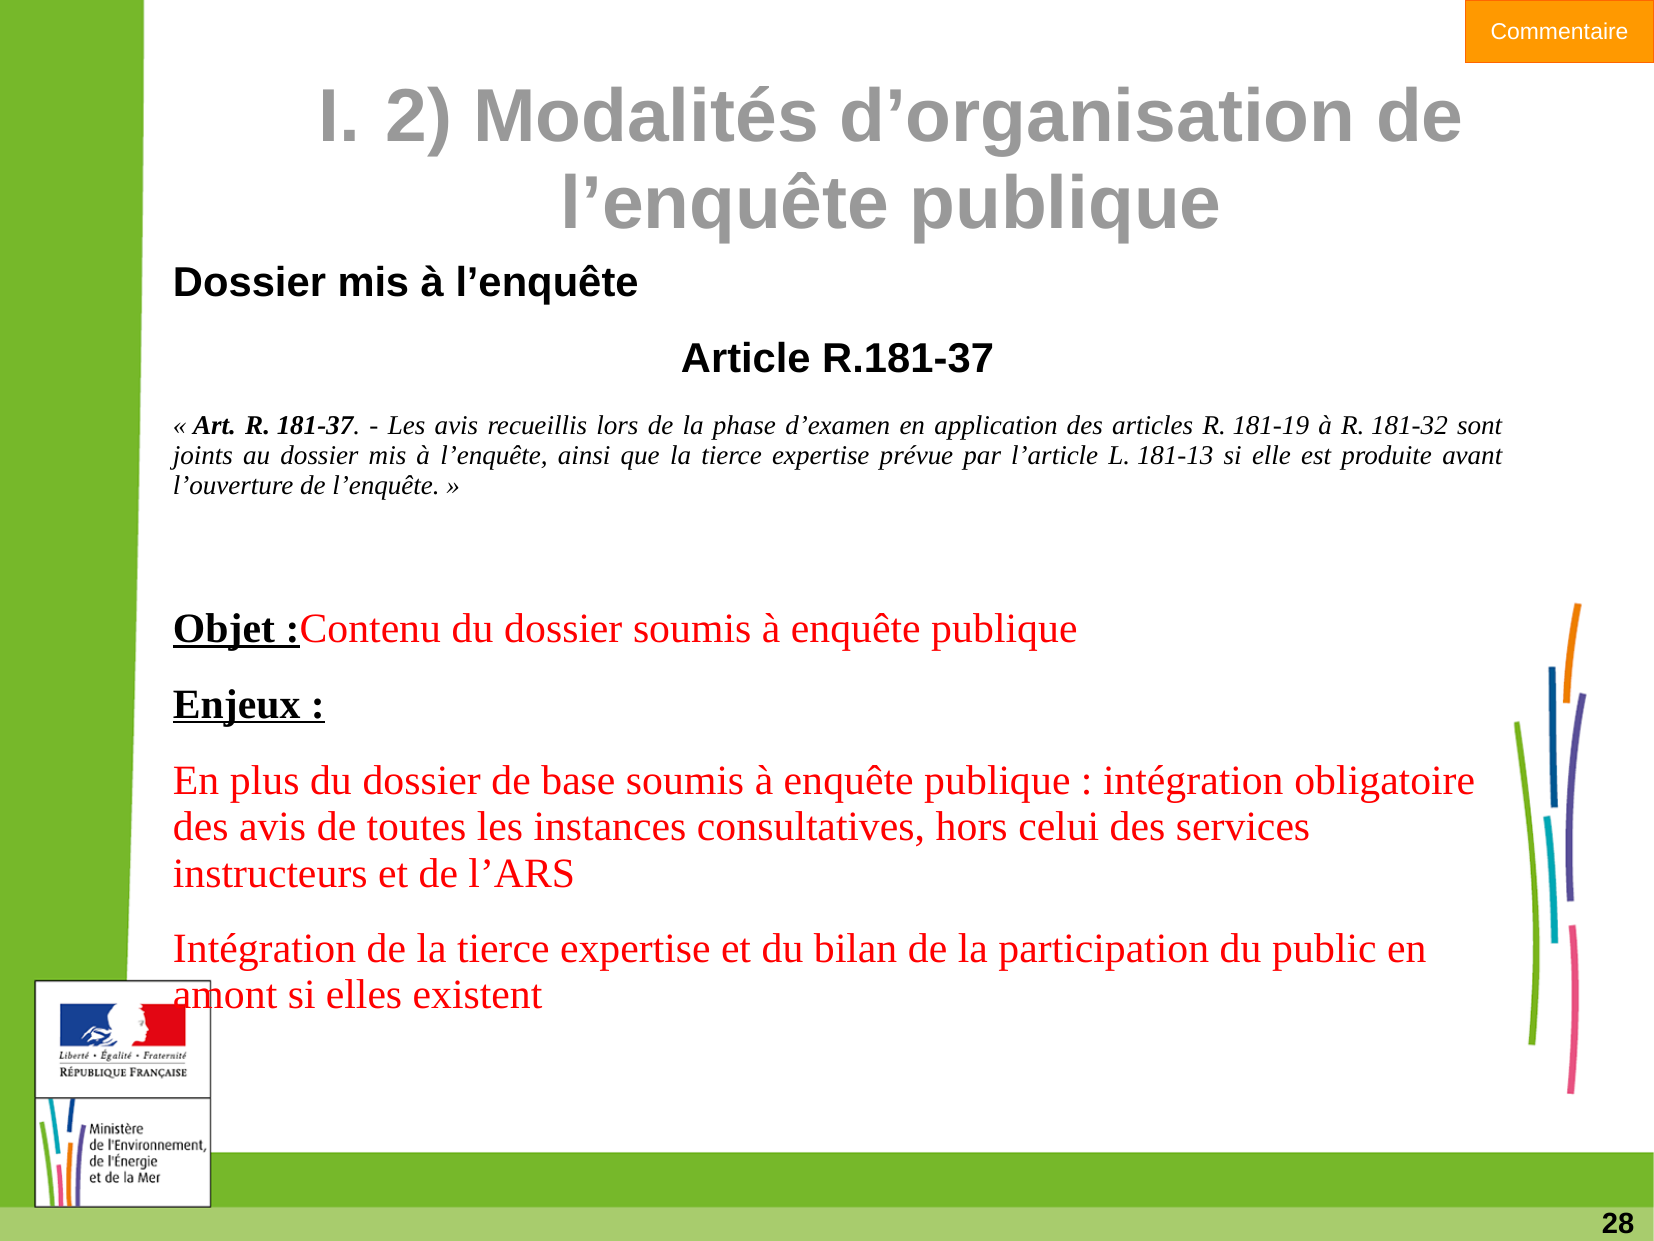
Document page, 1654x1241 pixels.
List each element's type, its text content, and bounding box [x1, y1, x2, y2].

text_box Commentaire [1465, 0, 1654, 63]
list Dossier mis à l’enquête Article R.181-37 « Art. R. 181-37. - Les avis recueillis lors de la phase d’examen en application des articles R. 181-19 à R. 181-32 sont joints au dossier mis à l’enquête, ainsi que la tierce expertise prévue par l’article L. 181-13 si elle est produite avant l’ouverture de l’enquête. » Objet :Contenu du dossier soumis à enquête publique Enjeux : En plus du dossier de base soumis à enquête publique : intégration obligatoire des avis de toutes les instances consultatives, hors celui des services instructeurs et de l’ARS Intégration de la tierce expertise et du bilan de la participation du public en amont si elles existent [172, 258, 1503, 1028]
title I. 2) Modalités d’organisation de l’enquête publique [147, 47, 1636, 255]
picture [0, 0, 1654, 1241]
